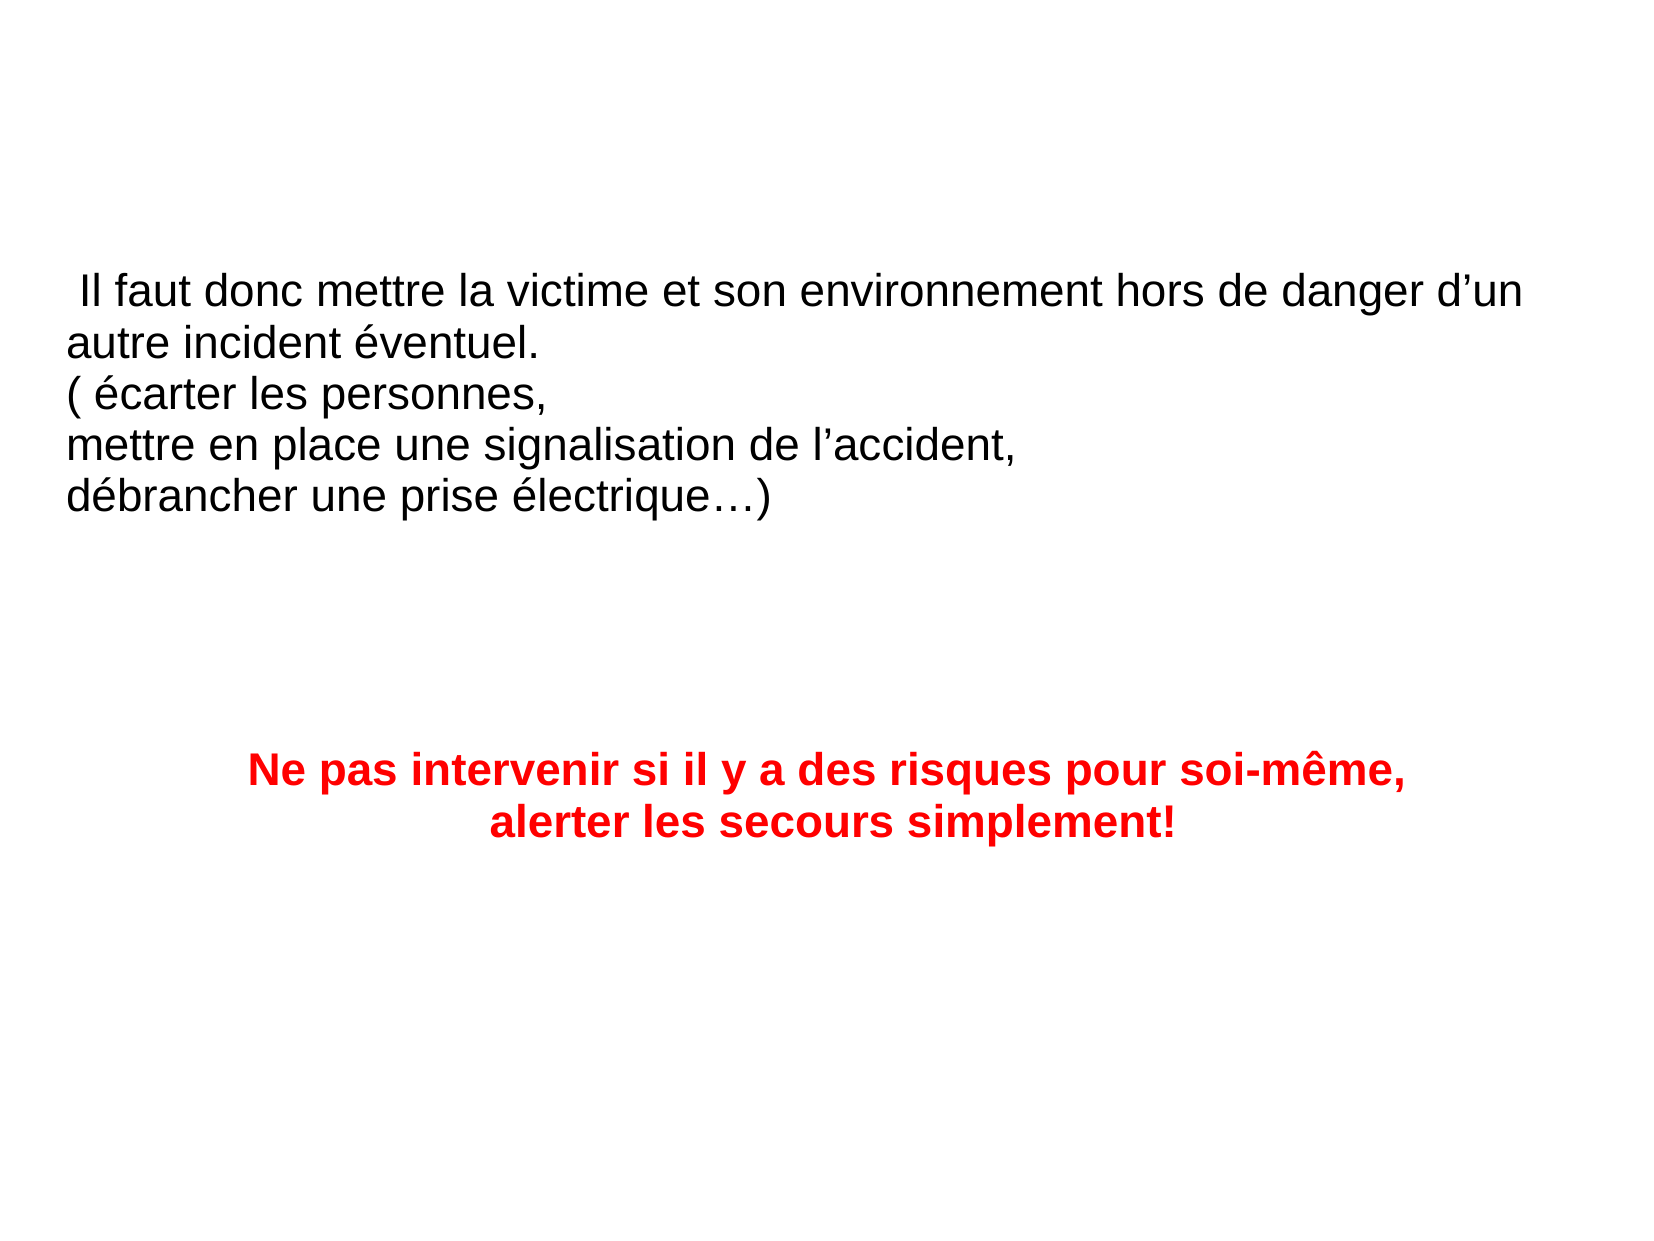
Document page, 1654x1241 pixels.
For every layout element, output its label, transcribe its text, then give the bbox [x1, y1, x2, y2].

text_box Il faut donc mettre la victime et son environnement hors de danger d’un autre incident éventuel. ( écarter les personnes, mettre en place une signalisation de l’accident, débrancher une prise électrique…) [51, 206, 1625, 613]
text_box Ne pas intervenir si il y a des risques pour soi-même, alerter les secours simplement! [59, 736, 1608, 857]
